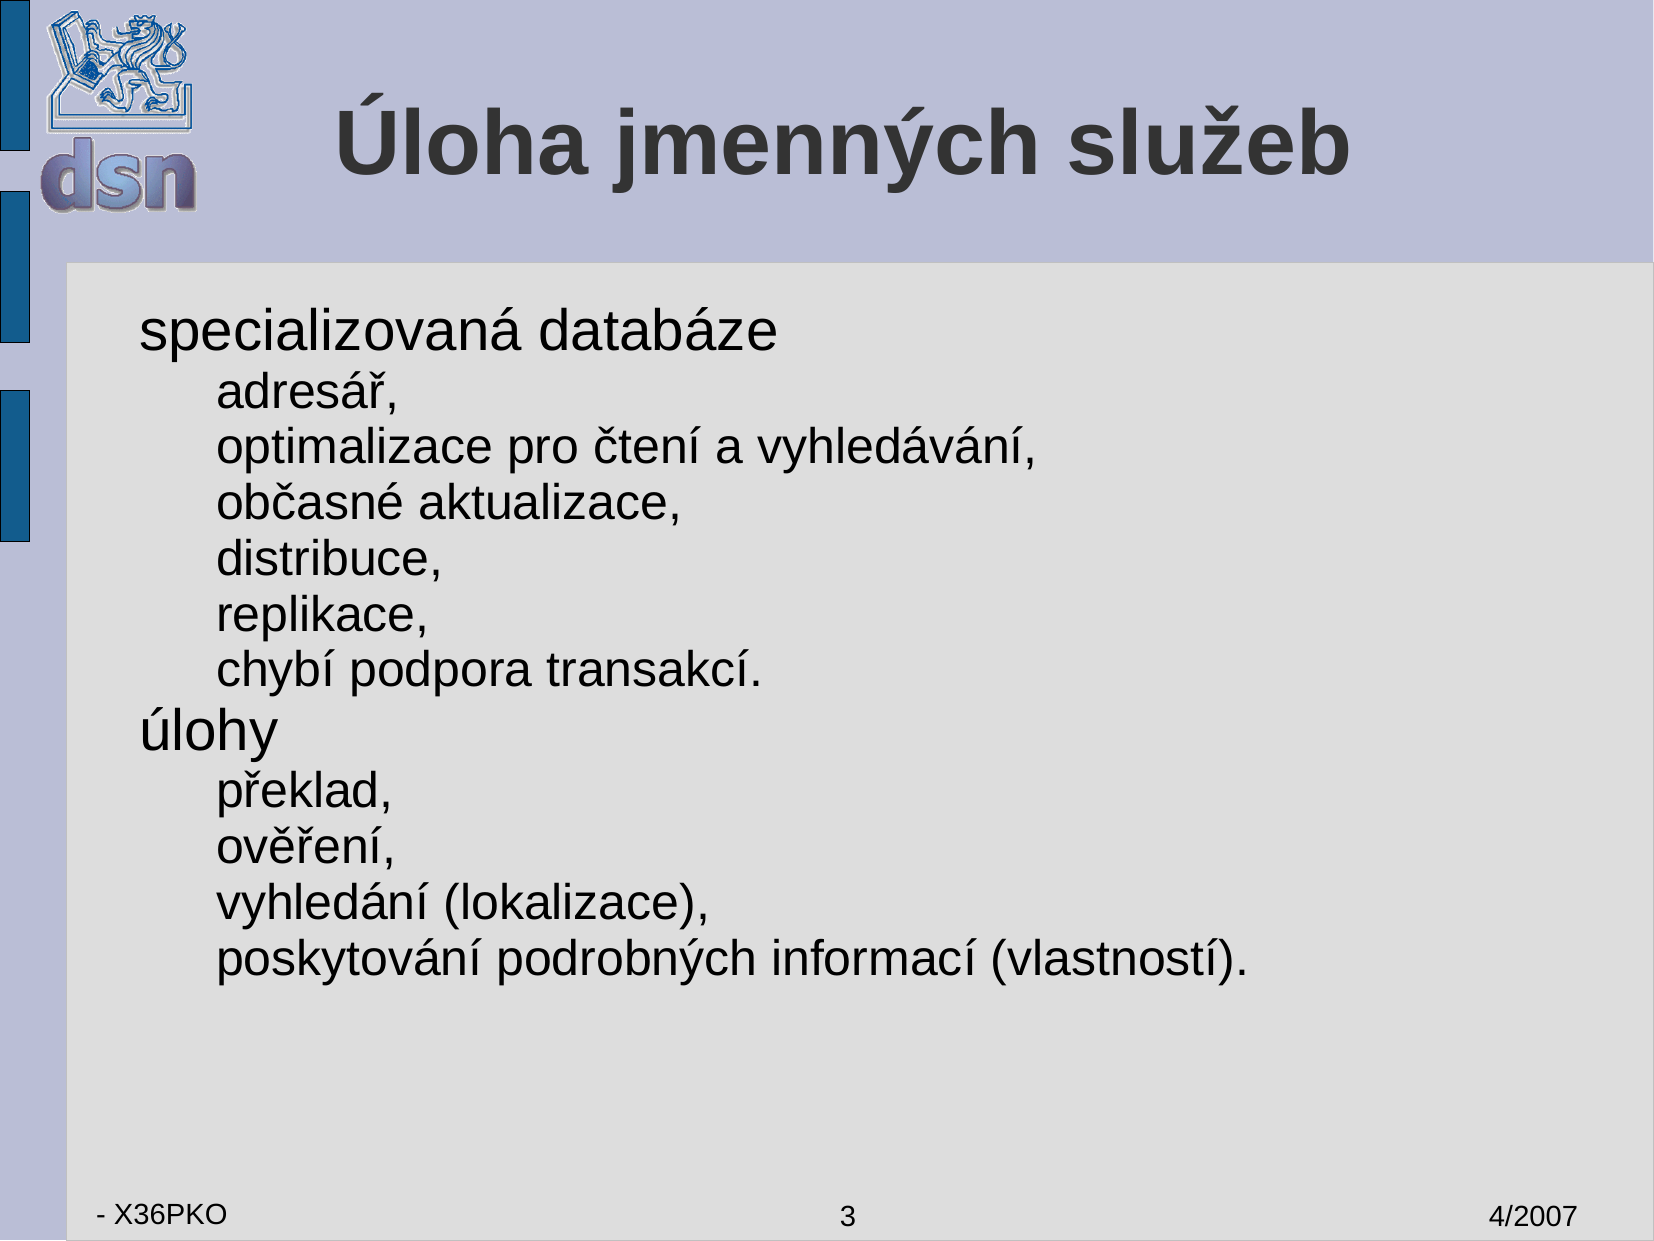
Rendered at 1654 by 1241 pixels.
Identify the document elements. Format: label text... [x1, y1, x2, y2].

title Úloha jmenných služeb [210, 39, 1478, 247]
picture [10, 10, 223, 230]
list specializovaná databáze adresář, optimalizace pro čtení a vyhledávání, občasné aktualizace, distribuce, replikace, chybí podpora transakcí. úlohy překlad, ověření, vyhledání (lokalizace), poskytování podrobných informací (vlastností). [121, 297, 1534, 1126]
